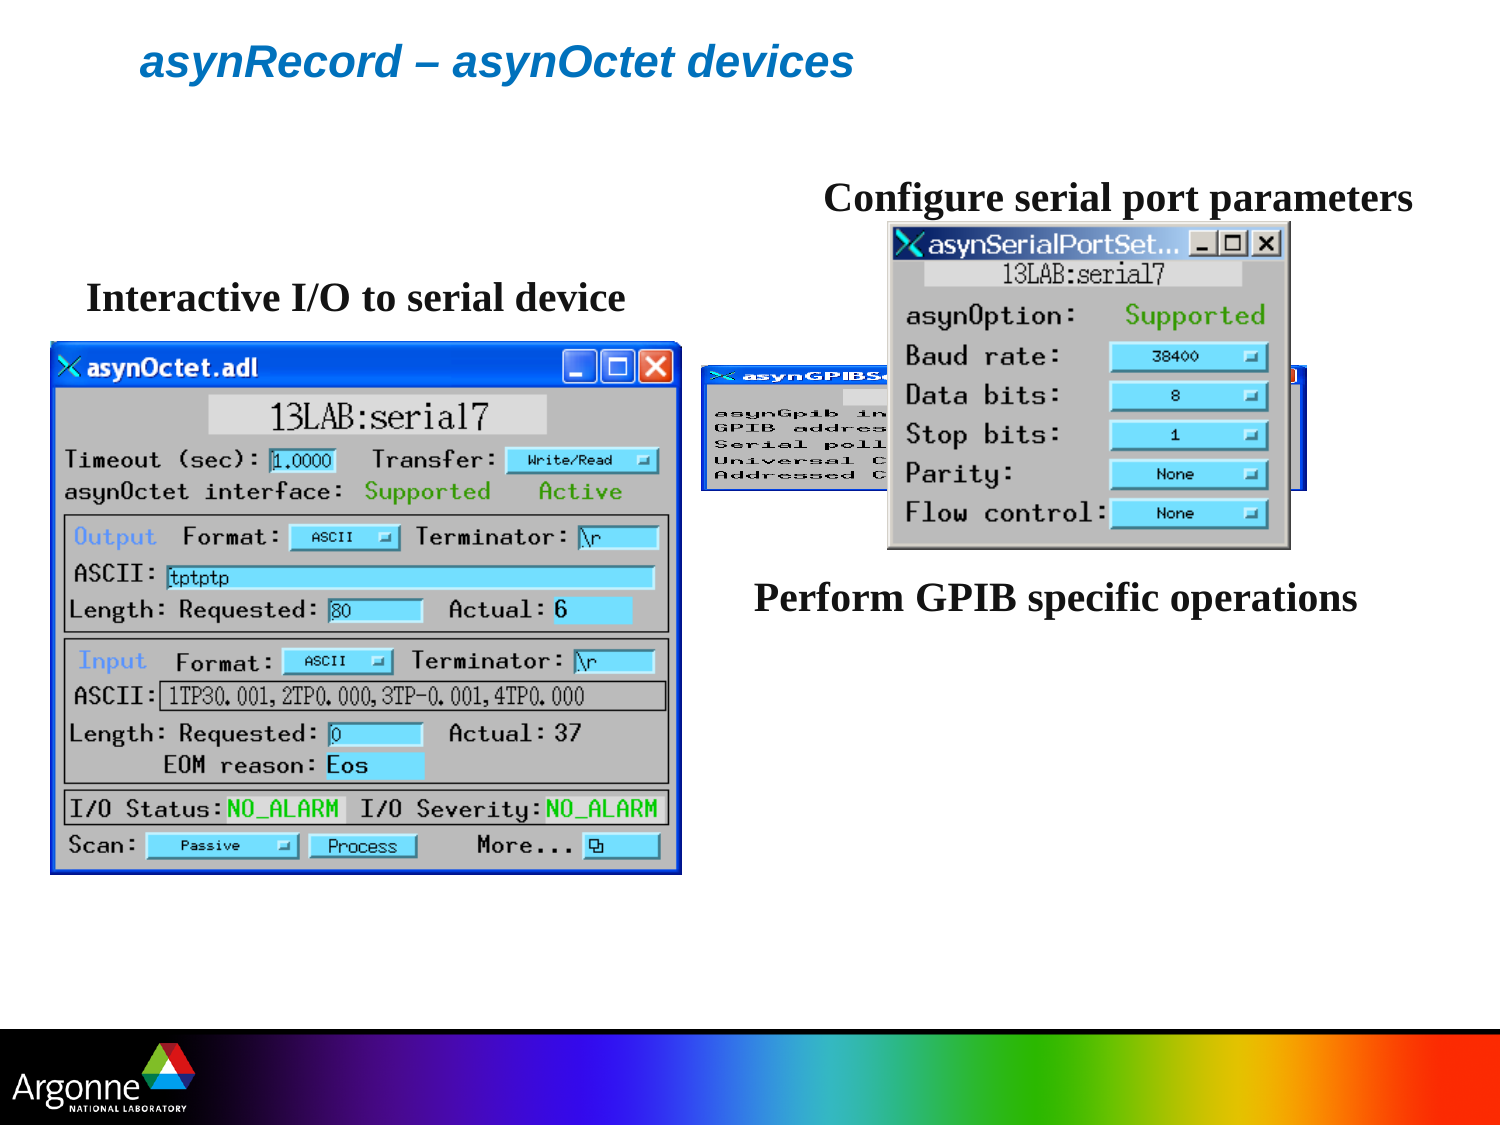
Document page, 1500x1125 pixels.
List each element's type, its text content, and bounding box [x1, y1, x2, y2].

picture [50, 341, 682, 876]
picture [0, 1029, 1500, 1125]
title asynRecord – asynOctet devices [125, 37, 1401, 95]
text_box Interactive I/O to serial device [49, 262, 663, 328]
picture [701, 229, 1307, 550]
text_box Configure serial port parameters [737, 162, 1500, 229]
text_box Perform GPIB specific operations [675, 562, 1438, 628]
